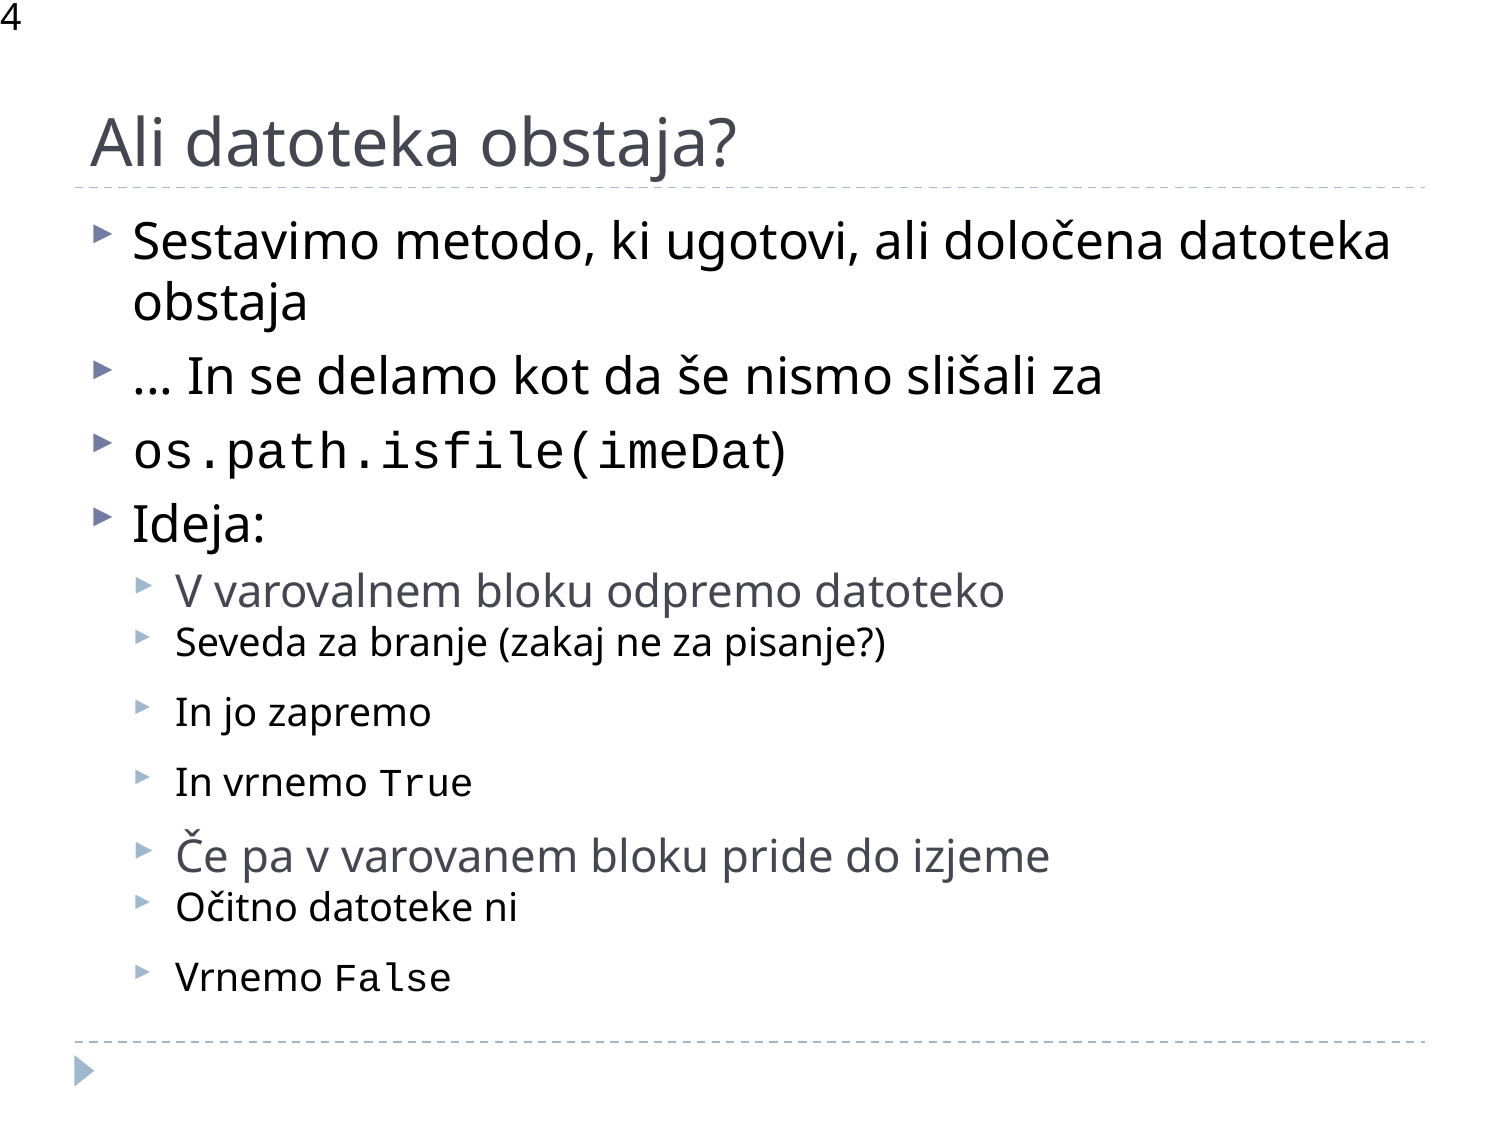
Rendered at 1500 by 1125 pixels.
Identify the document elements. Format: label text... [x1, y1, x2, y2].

title Ali datoteka obstaja? [75, 24, 1425, 188]
list Sestavimo metodo, ki ugotovi, ali določena datoteka obstaja ... In se delamo kot da še nismo slišali za os.path.isfile(imeDat) Ideja: V varovalnem bloku odpremo datoteko Seveda za branje (zakaj ne za pisanje?) In jo zapremo In vrnemo True Če pa v varovanem bloku pride do izjeme Očitno datoteke ni Vrnemo False [75, 200, 1425, 1010]
